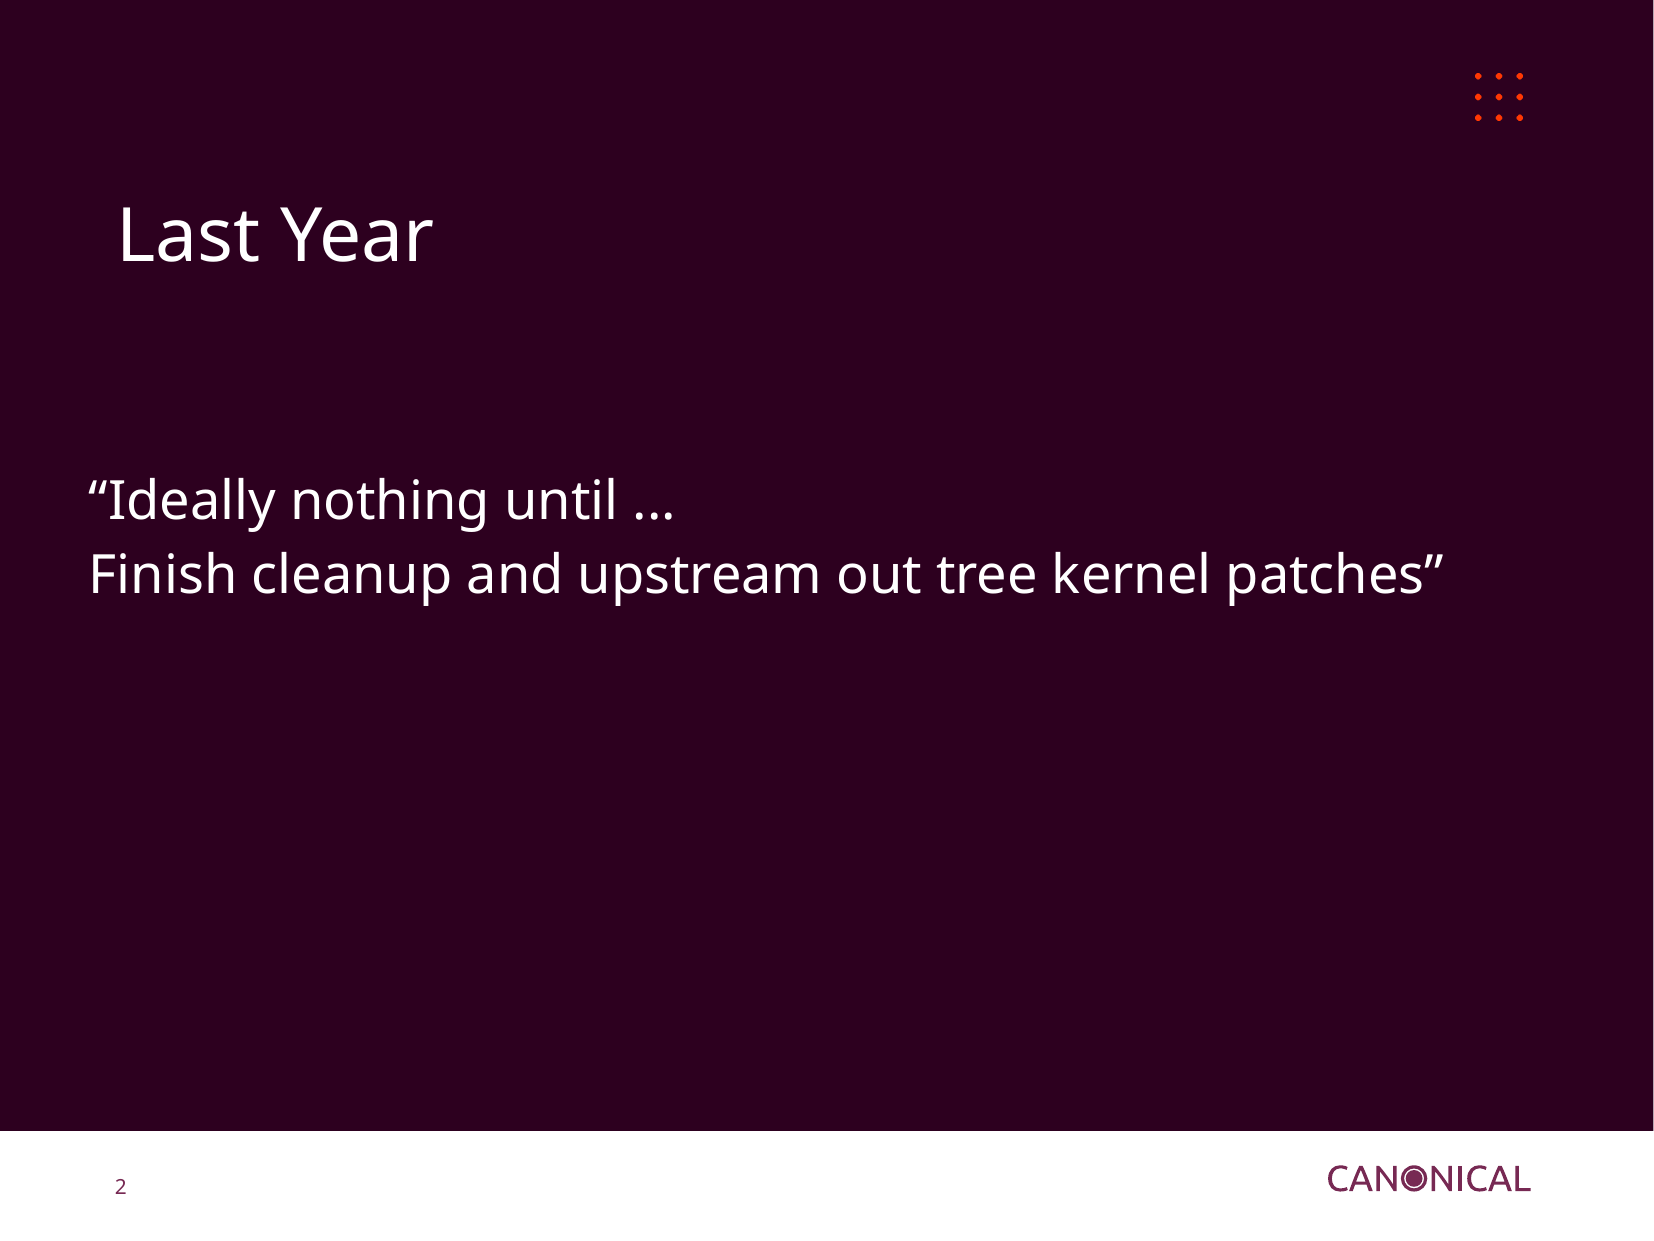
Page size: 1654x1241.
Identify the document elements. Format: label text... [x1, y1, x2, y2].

title “Ideally nothing until ... Finish cleanup and upstream out tree kernel patches” [88, 361, 1478, 709]
picture [0, 0, 1654, 1131]
title Last Year [116, 59, 1506, 406]
